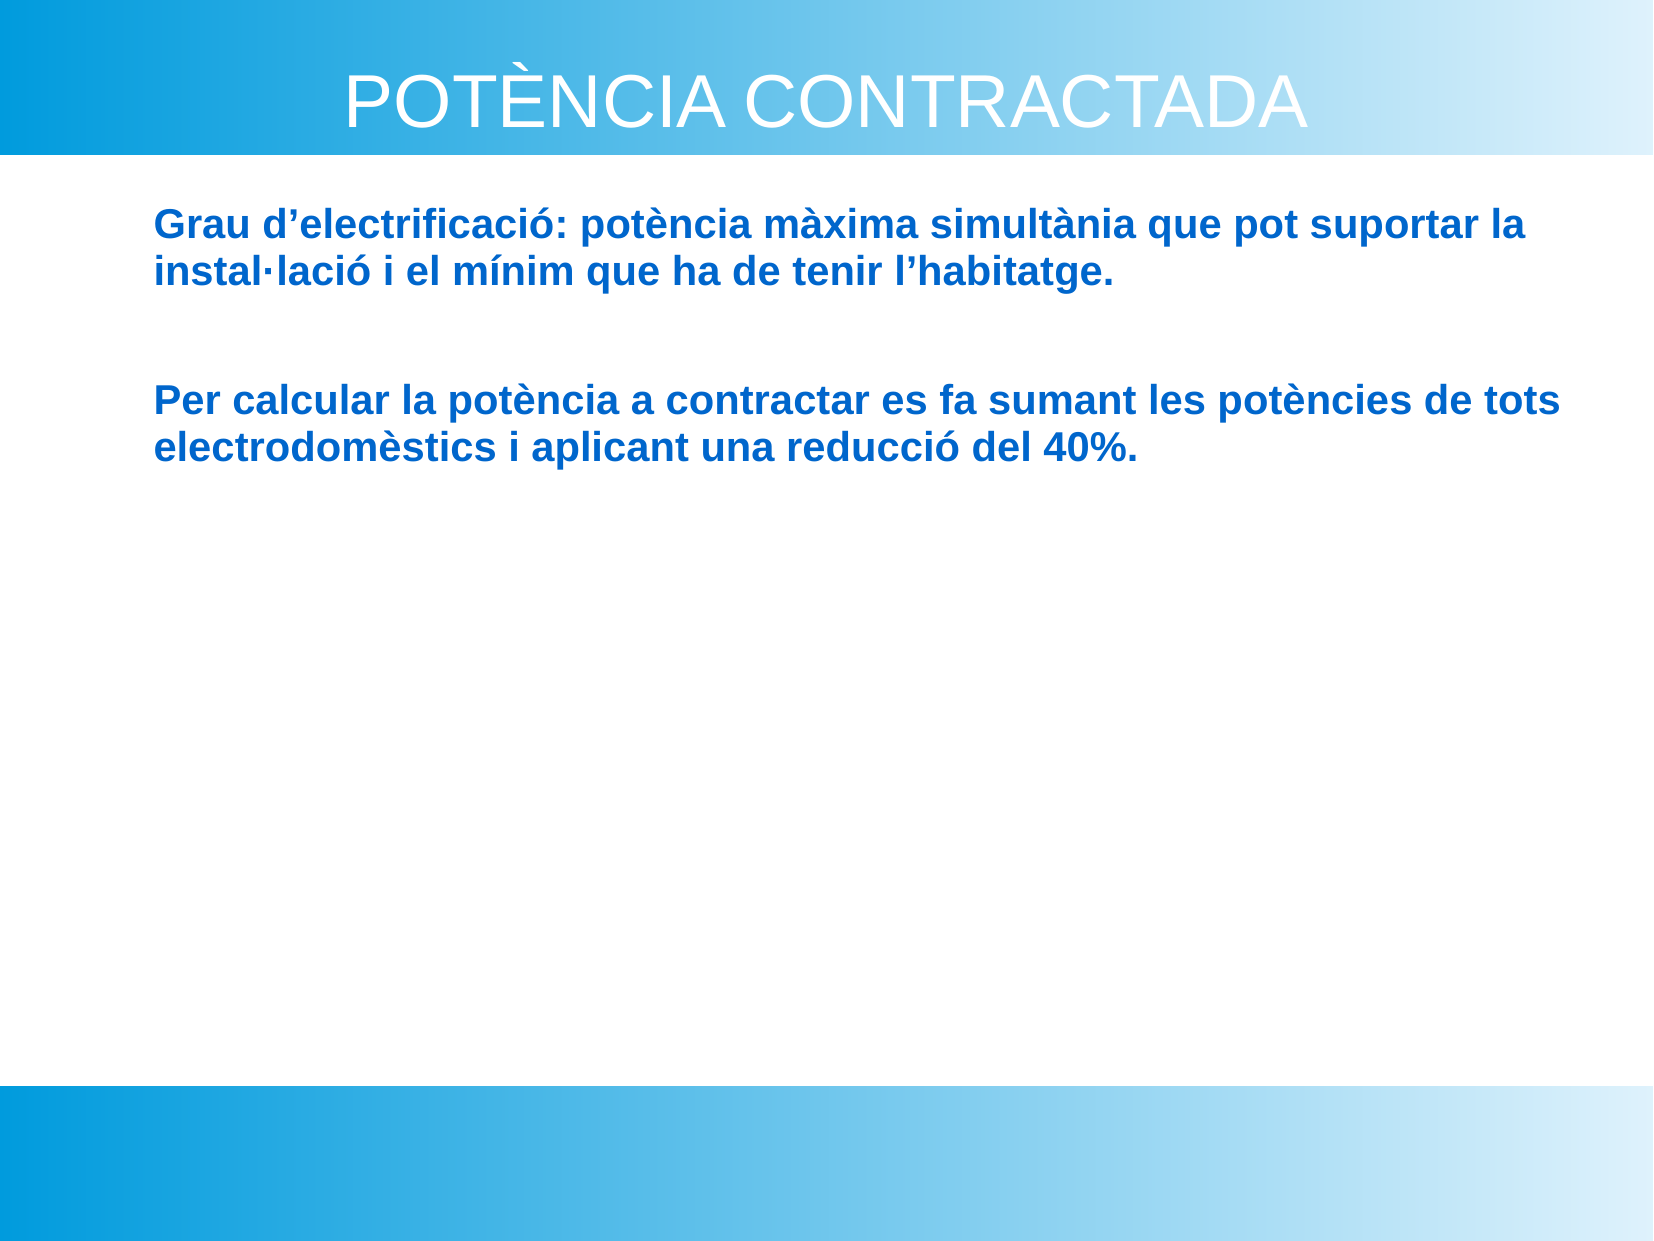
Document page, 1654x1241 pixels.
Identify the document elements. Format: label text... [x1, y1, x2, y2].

title POTÈNCIA CONTRACTADA [82, 49, 1571, 155]
list Grau d’electrificació: potència màxima simultània que pot suportar la instal·lació i el mínim que ha de tenir l’habitatge. Per calcular la potència a contractar es fa sumant les potències de tots electrodomèstics i aplicant una reducció del 40%. [82, 200, 1571, 513]
